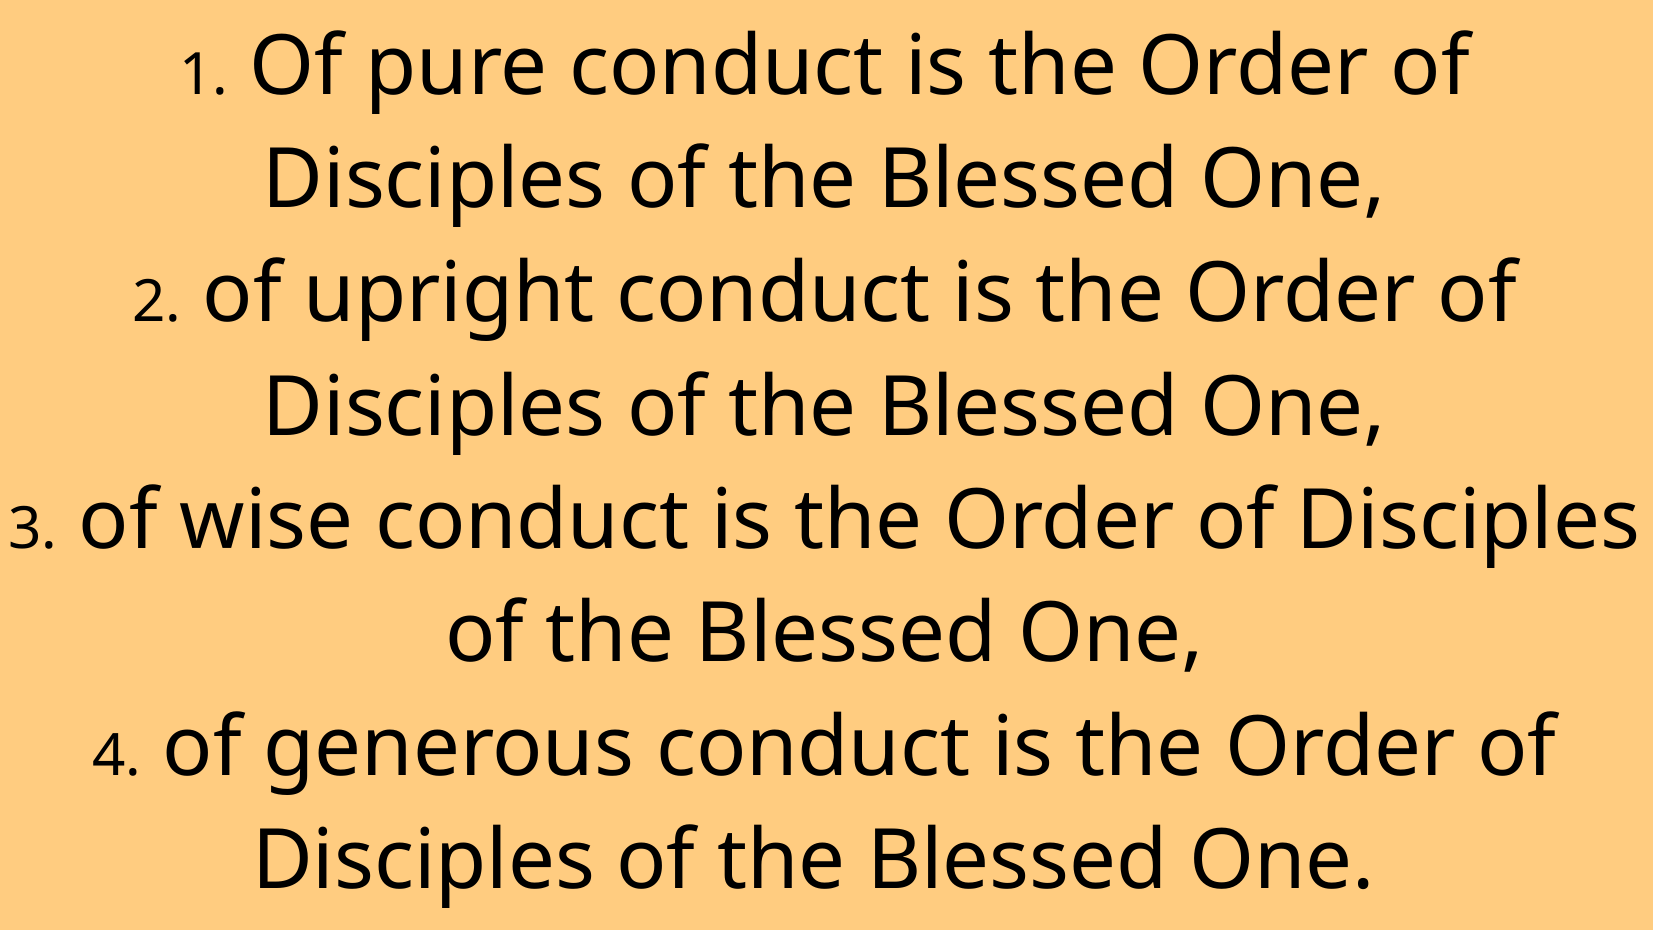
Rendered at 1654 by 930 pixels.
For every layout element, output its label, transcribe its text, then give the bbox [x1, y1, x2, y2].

subtitle 1. Of pure conduct is the Order of Disciples of the Blessed One, 2. of upright conduct is the Order of Disciples of the Blessed One, 3. of wise conduct is the Order of Disciples of the Blessed One, 4. of generous conduct is the Order of Disciples of the Blessed One. [4, 9, 1646, 910]
